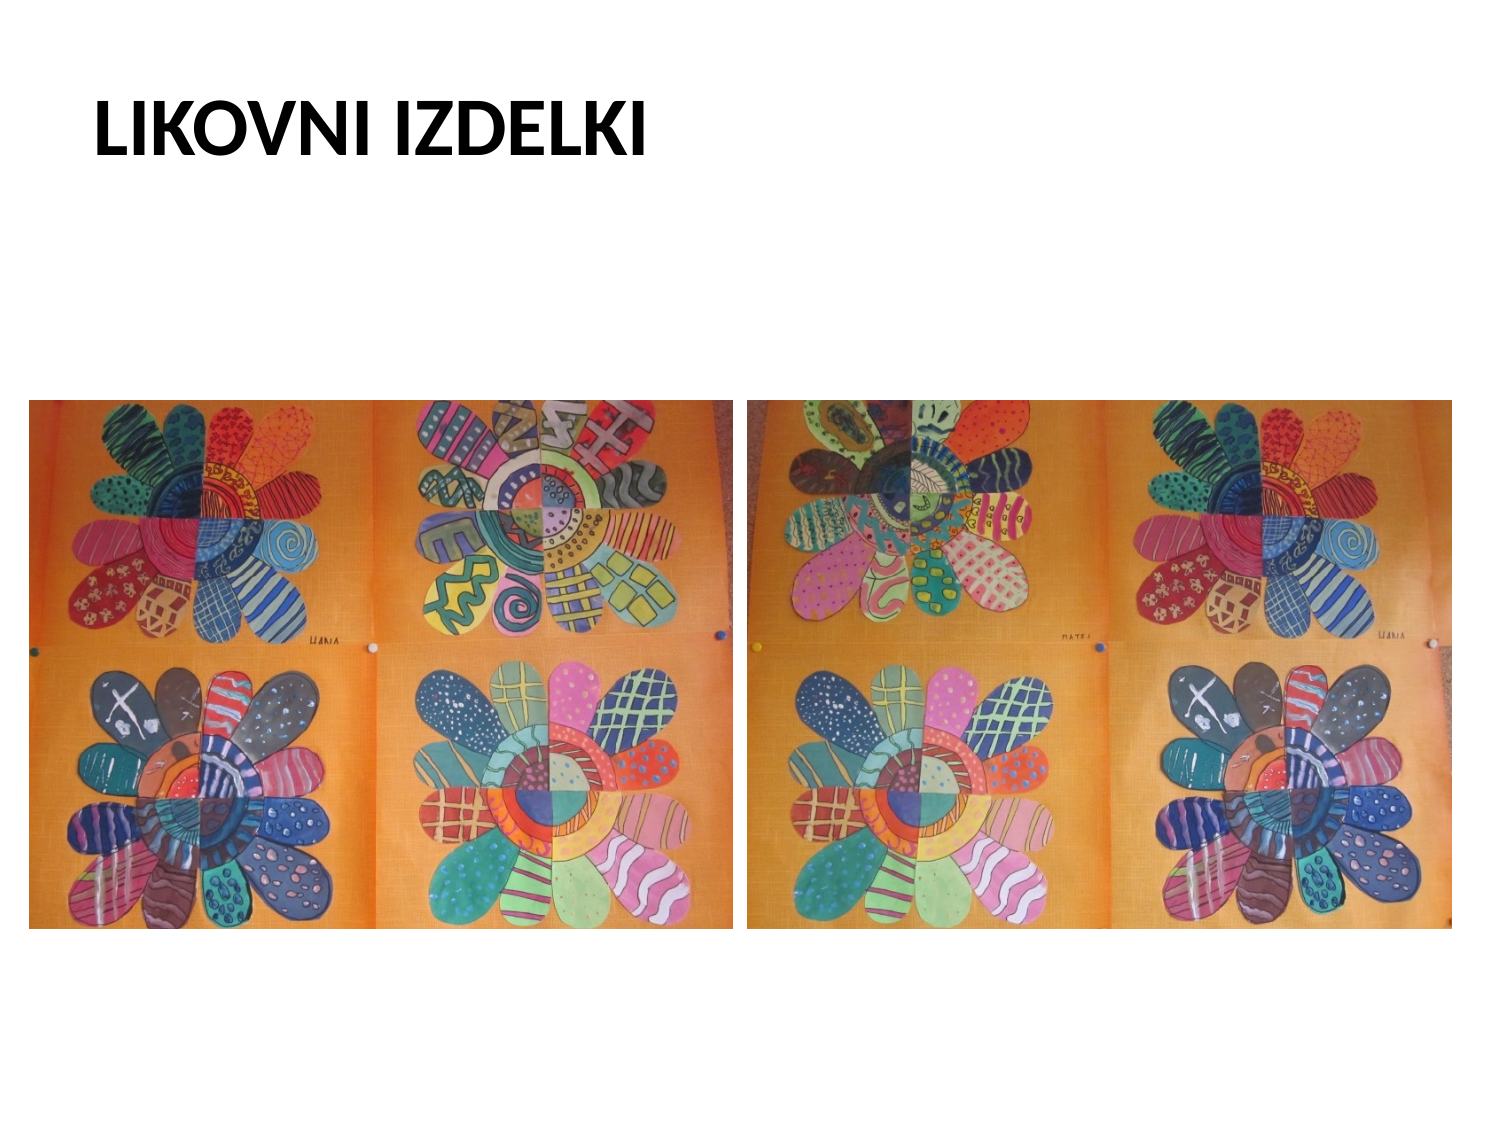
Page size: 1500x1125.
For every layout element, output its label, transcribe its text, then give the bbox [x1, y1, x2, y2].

picture [29, 400, 733, 929]
picture [747, 400, 1452, 929]
text_box LIKOVNI IZDELKI [78, 85, 1100, 184]
